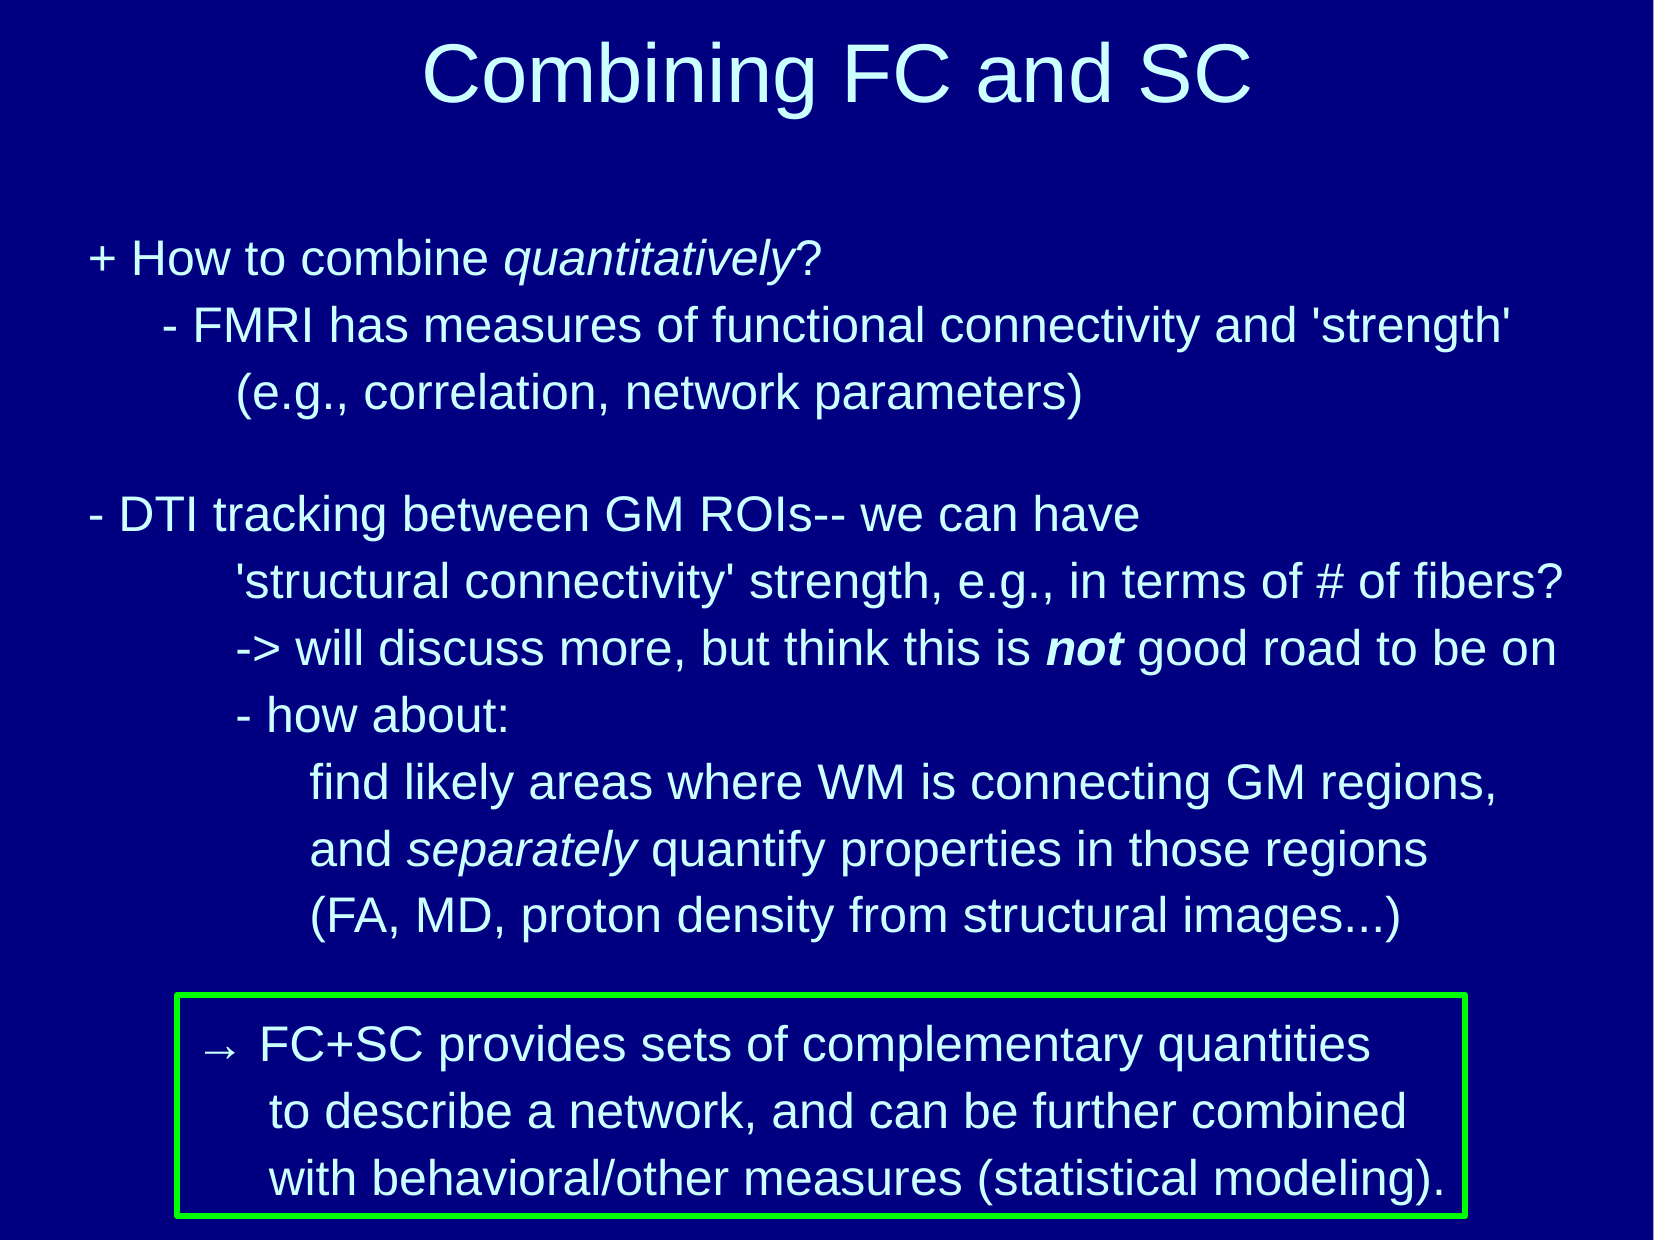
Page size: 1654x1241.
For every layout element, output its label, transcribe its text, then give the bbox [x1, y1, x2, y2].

title Combining FC and SC [93, 6, 1582, 142]
text_box - DTI tracking between GM ROIs-- we can have 'structural connectivity' strength, e.g., in terms of # of fibers? -> will discuss more, but think this is not good road to be on - how about: find likely areas where WM is connecting GM regions, and separately quantify properties in those regions (FA, MD, proton density from structural images...) [73, 211, 1581, 952]
text_box + How to combine quantitatively? - FMRI has measures of functional connectivity and 'strength' (e.g., correlation, network parameters) [73, 211, 1528, 428]
text_box → FC+SC provides sets of complementary quantities to describe a network, and can be further combined with behavioral/other measures (statistical modeling). [177, 995, 1466, 1217]
